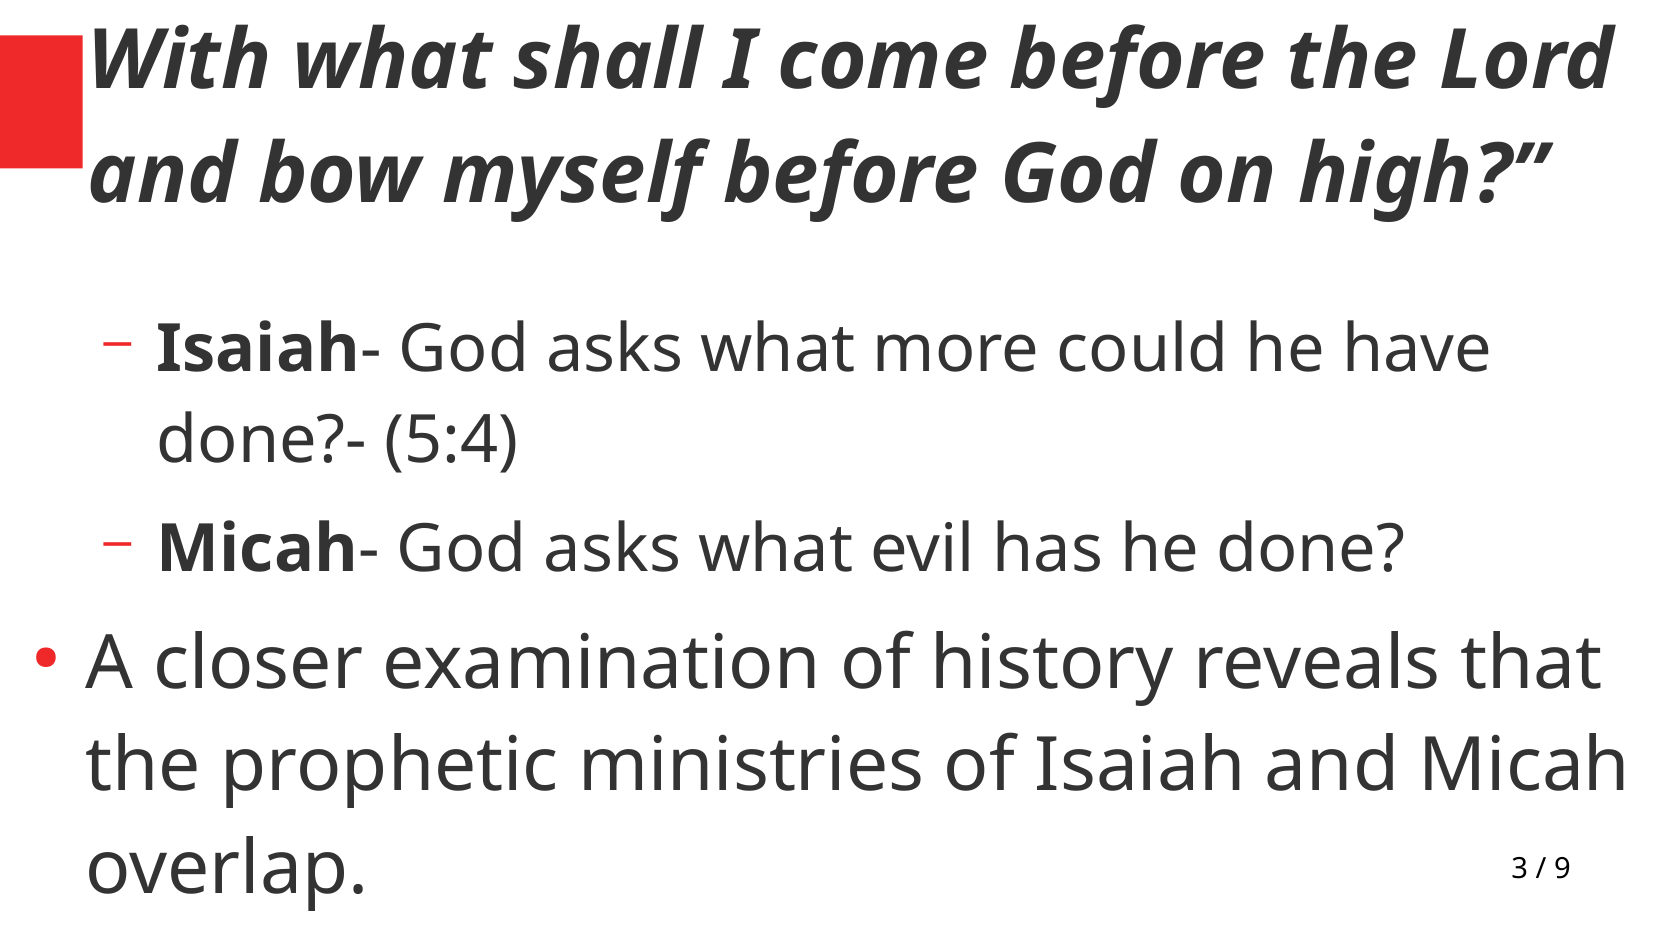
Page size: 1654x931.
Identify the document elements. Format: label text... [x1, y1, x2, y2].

title With what shall I come before the Lord and bow myself before God on high?” [87, 0, 1633, 284]
list Isaiah- God asks what more could he have done?- (5:4) Micah- God asks what evil has he done? A closer examination of history reveals that the prophetic ministries of Isaiah and Micah overlap. [15, 300, 1636, 841]
